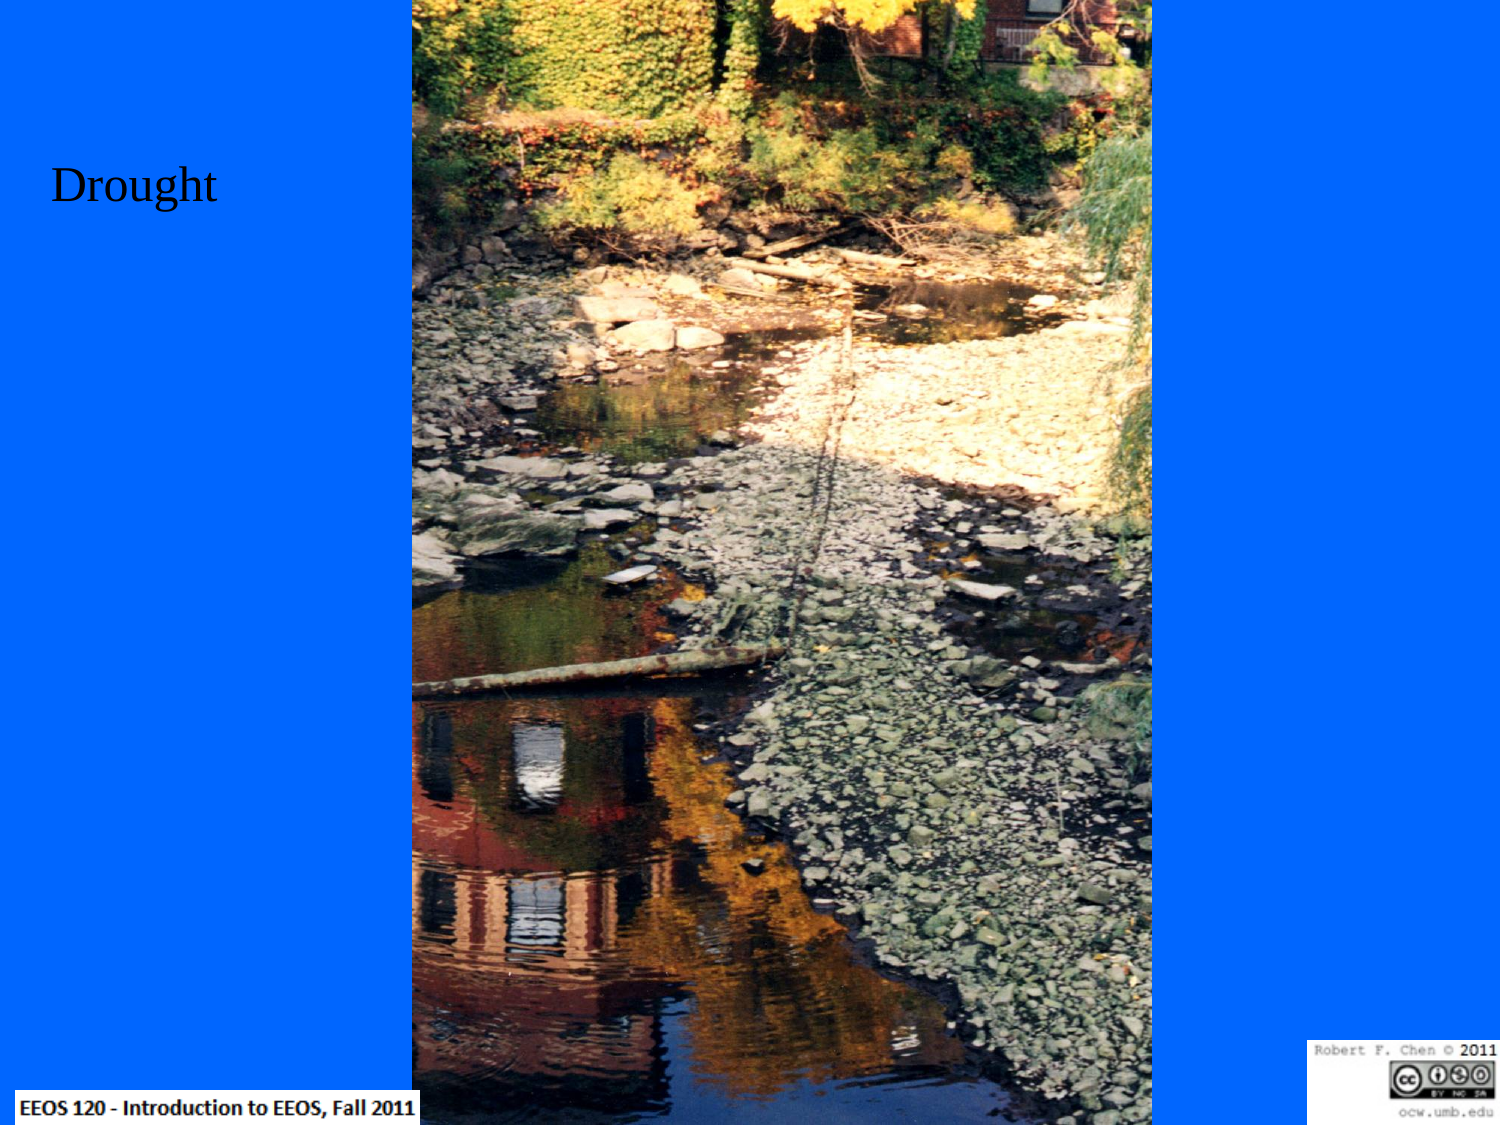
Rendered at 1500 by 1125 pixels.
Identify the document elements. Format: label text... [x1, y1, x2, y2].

picture [15, 0, 1152, 1125]
text_box Drought [36, 144, 233, 220]
picture [1307, 1040, 1500, 1125]
